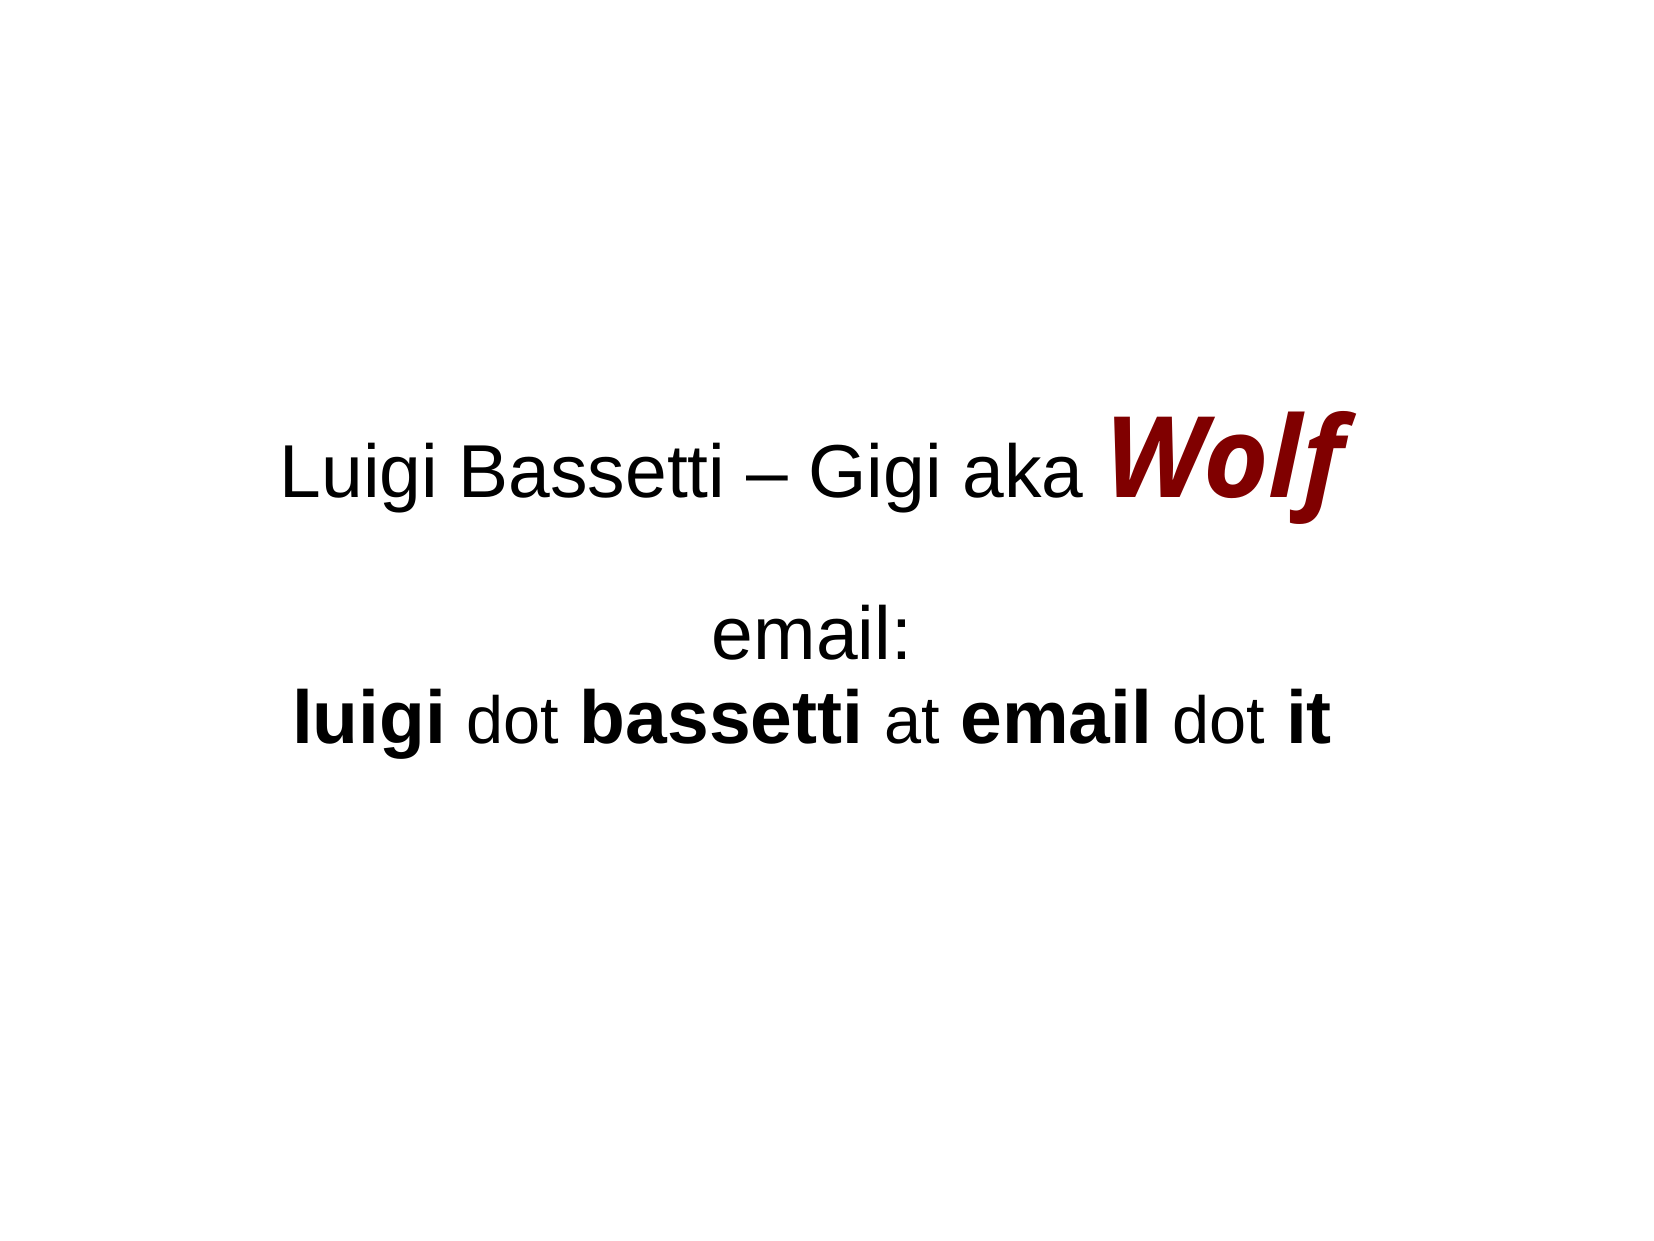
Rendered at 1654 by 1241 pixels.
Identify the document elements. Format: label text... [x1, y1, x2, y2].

text_box Luigi Bassetti – Gigi aka Wolf email: luigi dot bassetti at email dot it [118, 118, 1506, 1114]
